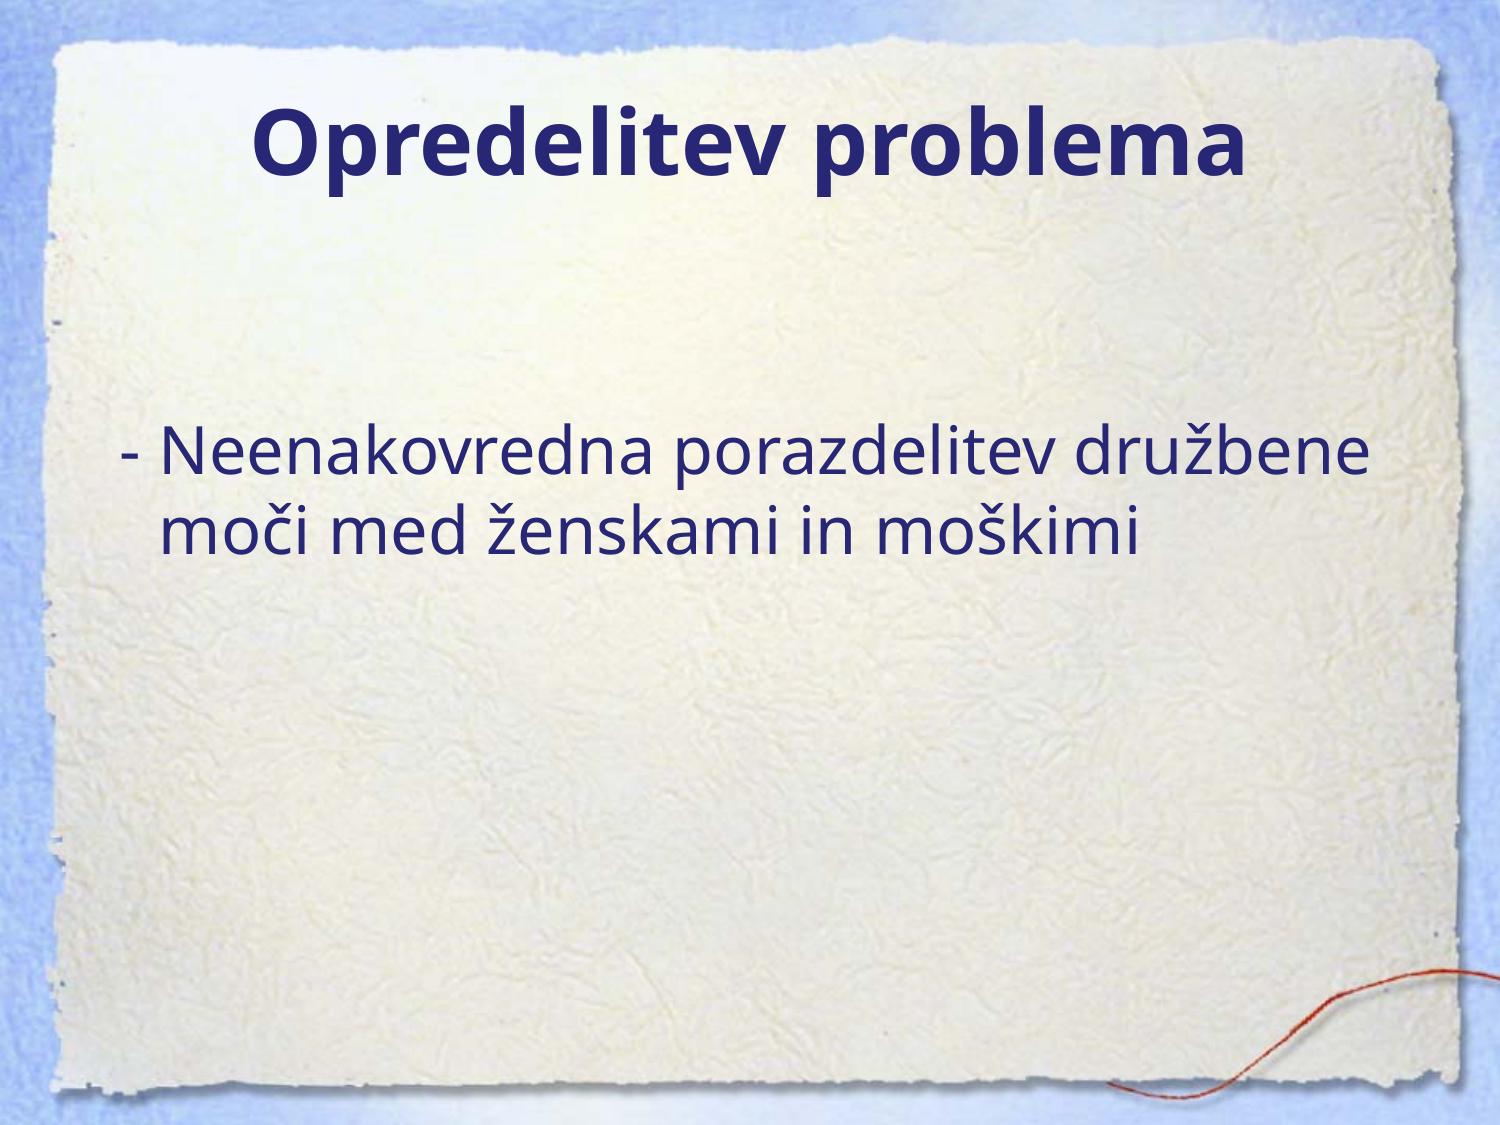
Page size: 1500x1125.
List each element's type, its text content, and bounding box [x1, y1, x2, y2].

picture [0, 0, 1500, 1125]
title Opredelitev problema [75, 45, 1425, 233]
list - Neenakovredna porazdelitev družbene moči med ženskami in moškimi [87, 399, 1438, 800]
